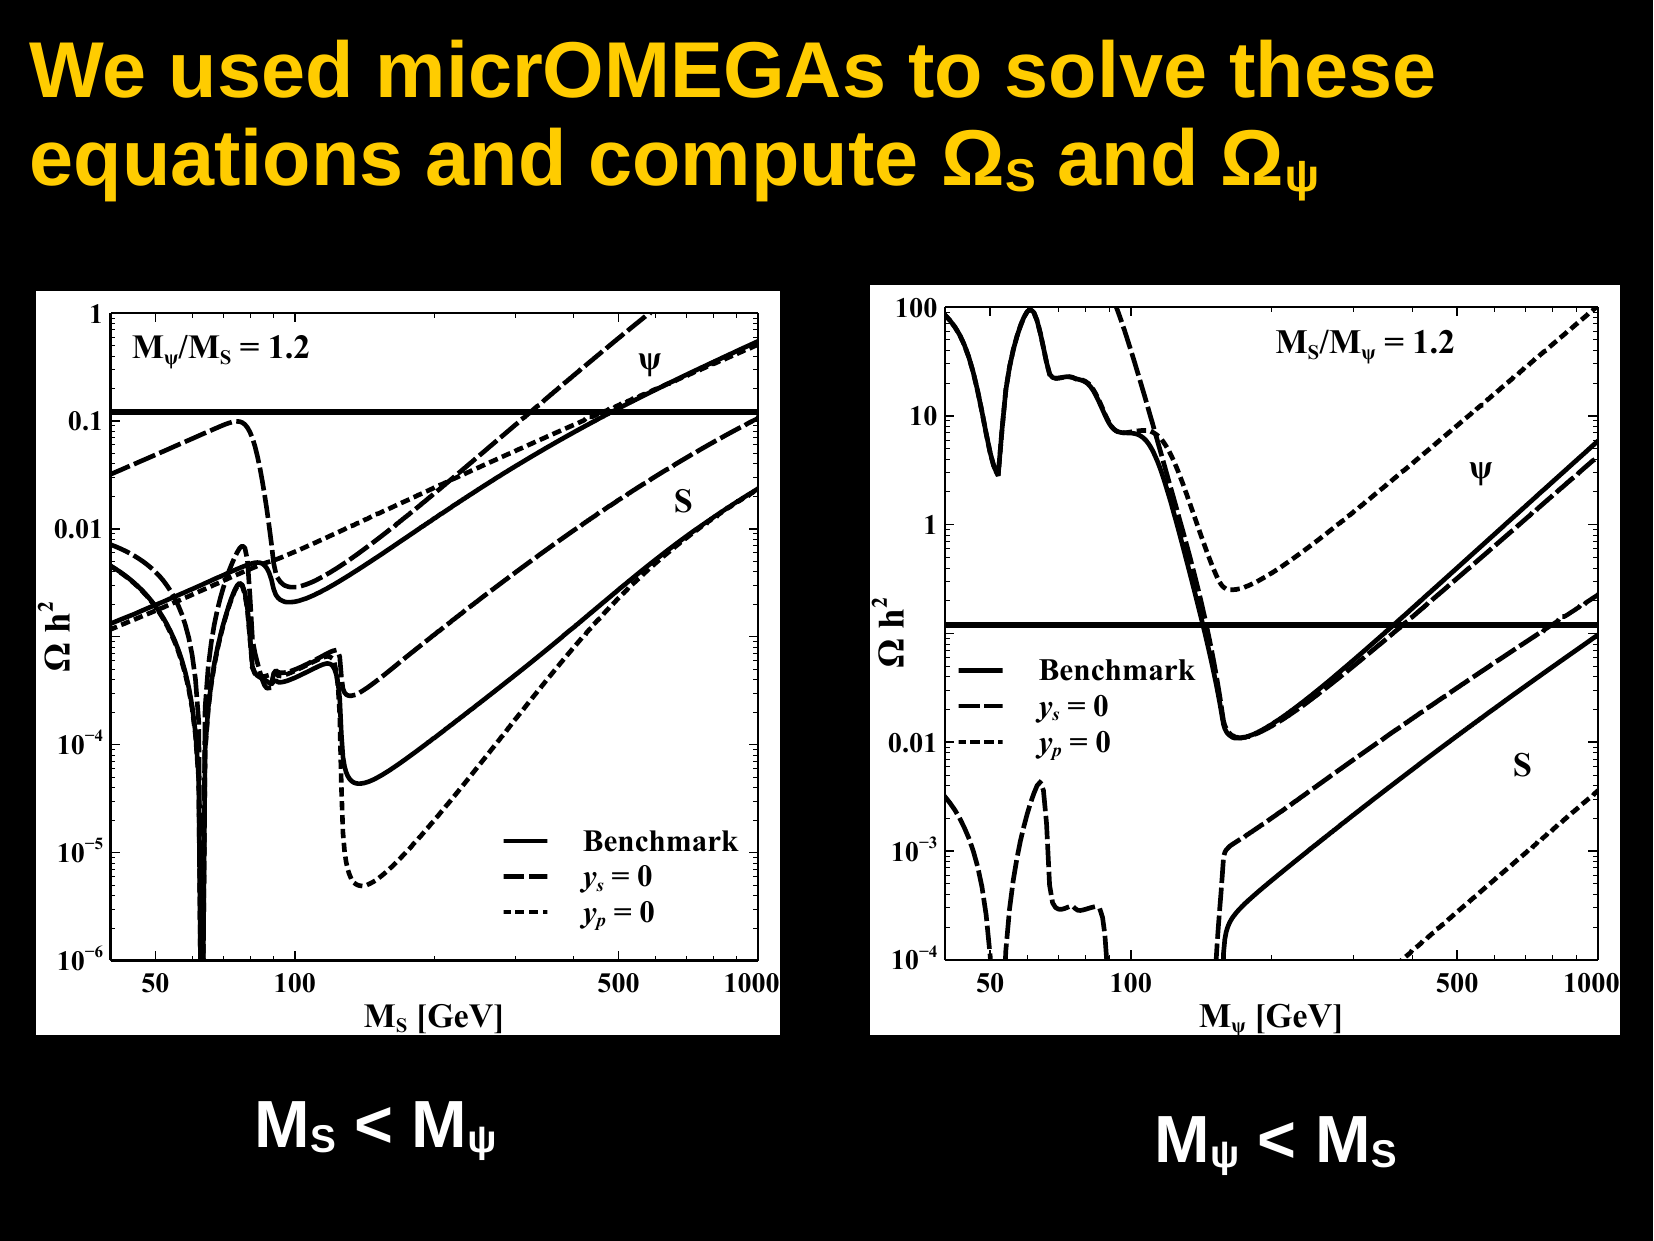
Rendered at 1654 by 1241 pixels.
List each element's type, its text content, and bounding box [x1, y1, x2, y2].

picture [36, 291, 781, 1036]
text_box Mψ < MS [1140, 1095, 1501, 1186]
picture [870, 285, 1621, 1036]
text_box We used micrOMEGAs to solve these equations and compute ΩS and Ωψ [15, 18, 1653, 237]
text_box MS < Mψ [240, 1080, 601, 1171]
